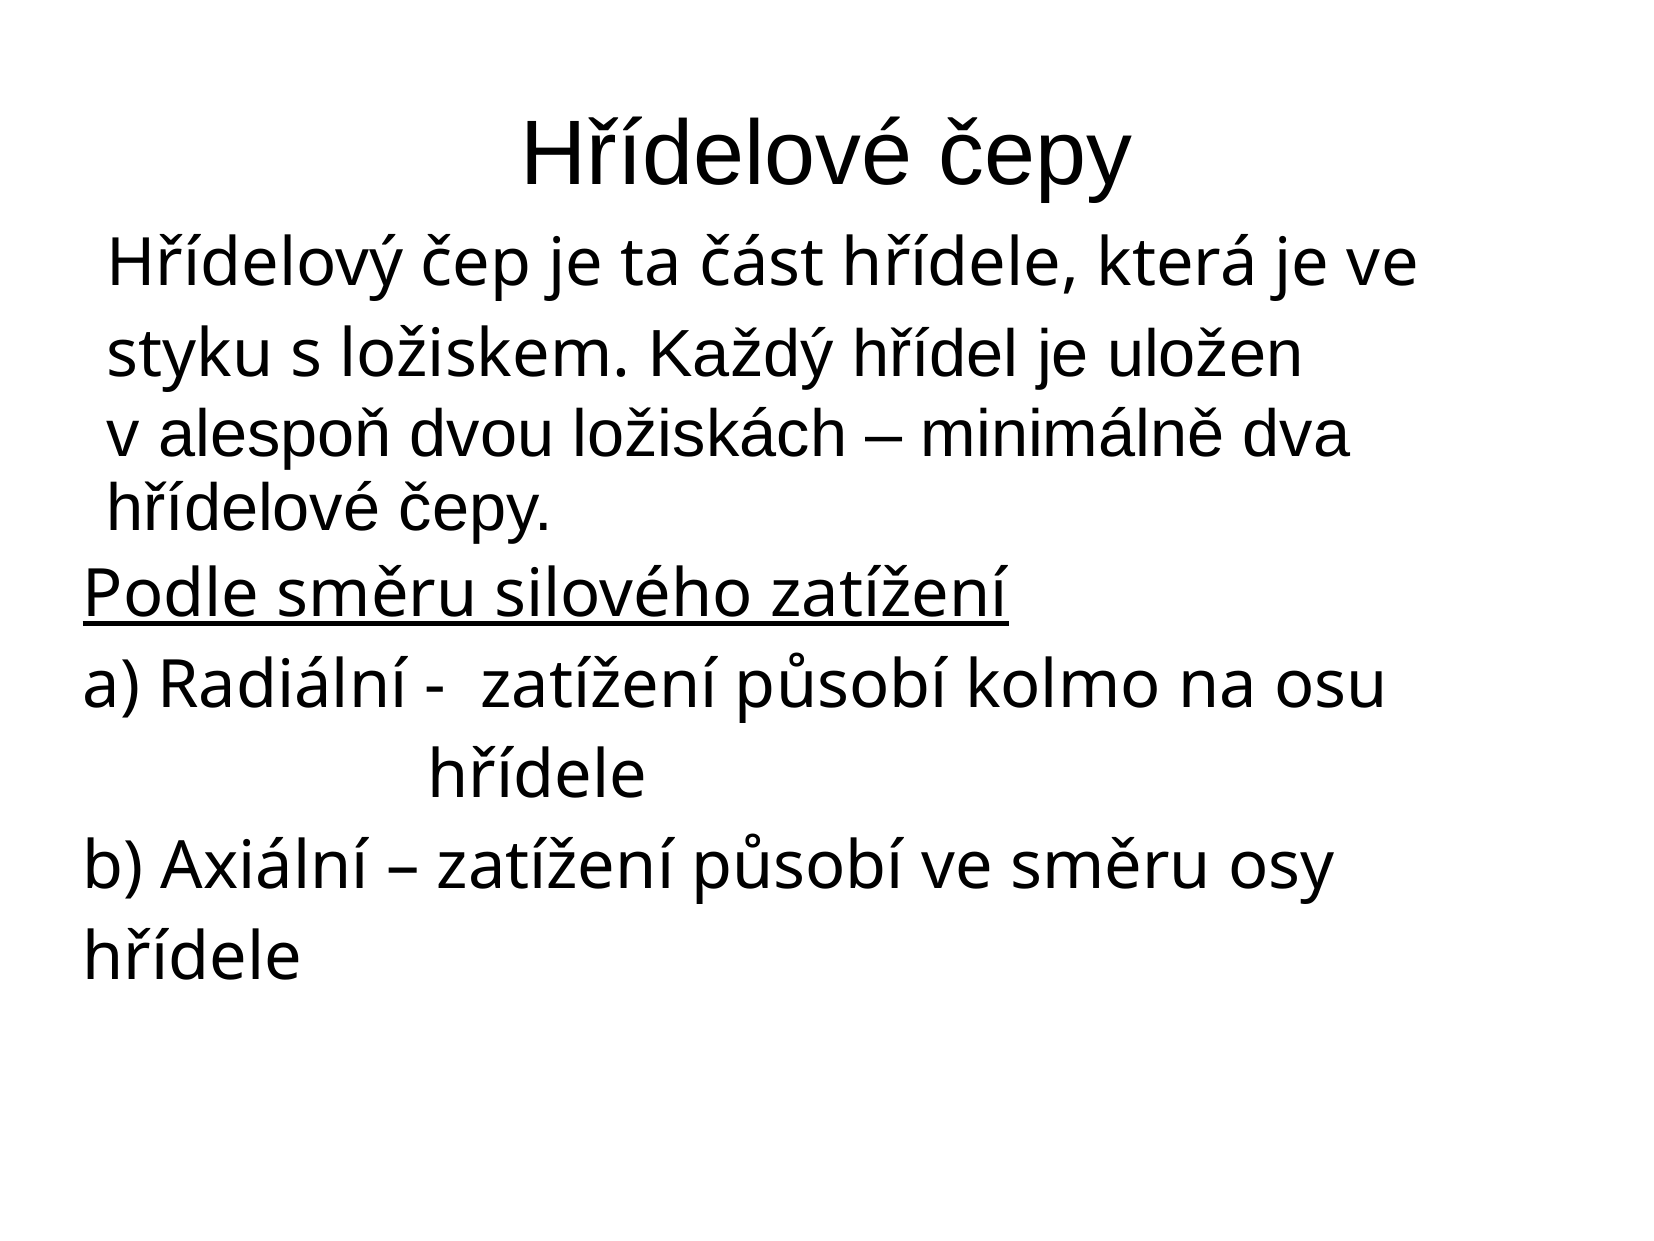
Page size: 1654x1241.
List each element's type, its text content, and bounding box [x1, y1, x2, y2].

title Hřídelové čepy [82, 56, 1571, 250]
subtitle Hřídelový čep je ta část hřídele, která je ve styku s ložiskem. Každý hřídel je uložen v alespoň dvou ložiskách – minimálně dva hřídelové čepy. Podle směru silového zatížení a) Radiální - zatížení působí kolmo na osu hřídele b) Axiální – zatížení působí ve směru osy hřídele [82, 297, 1571, 916]
